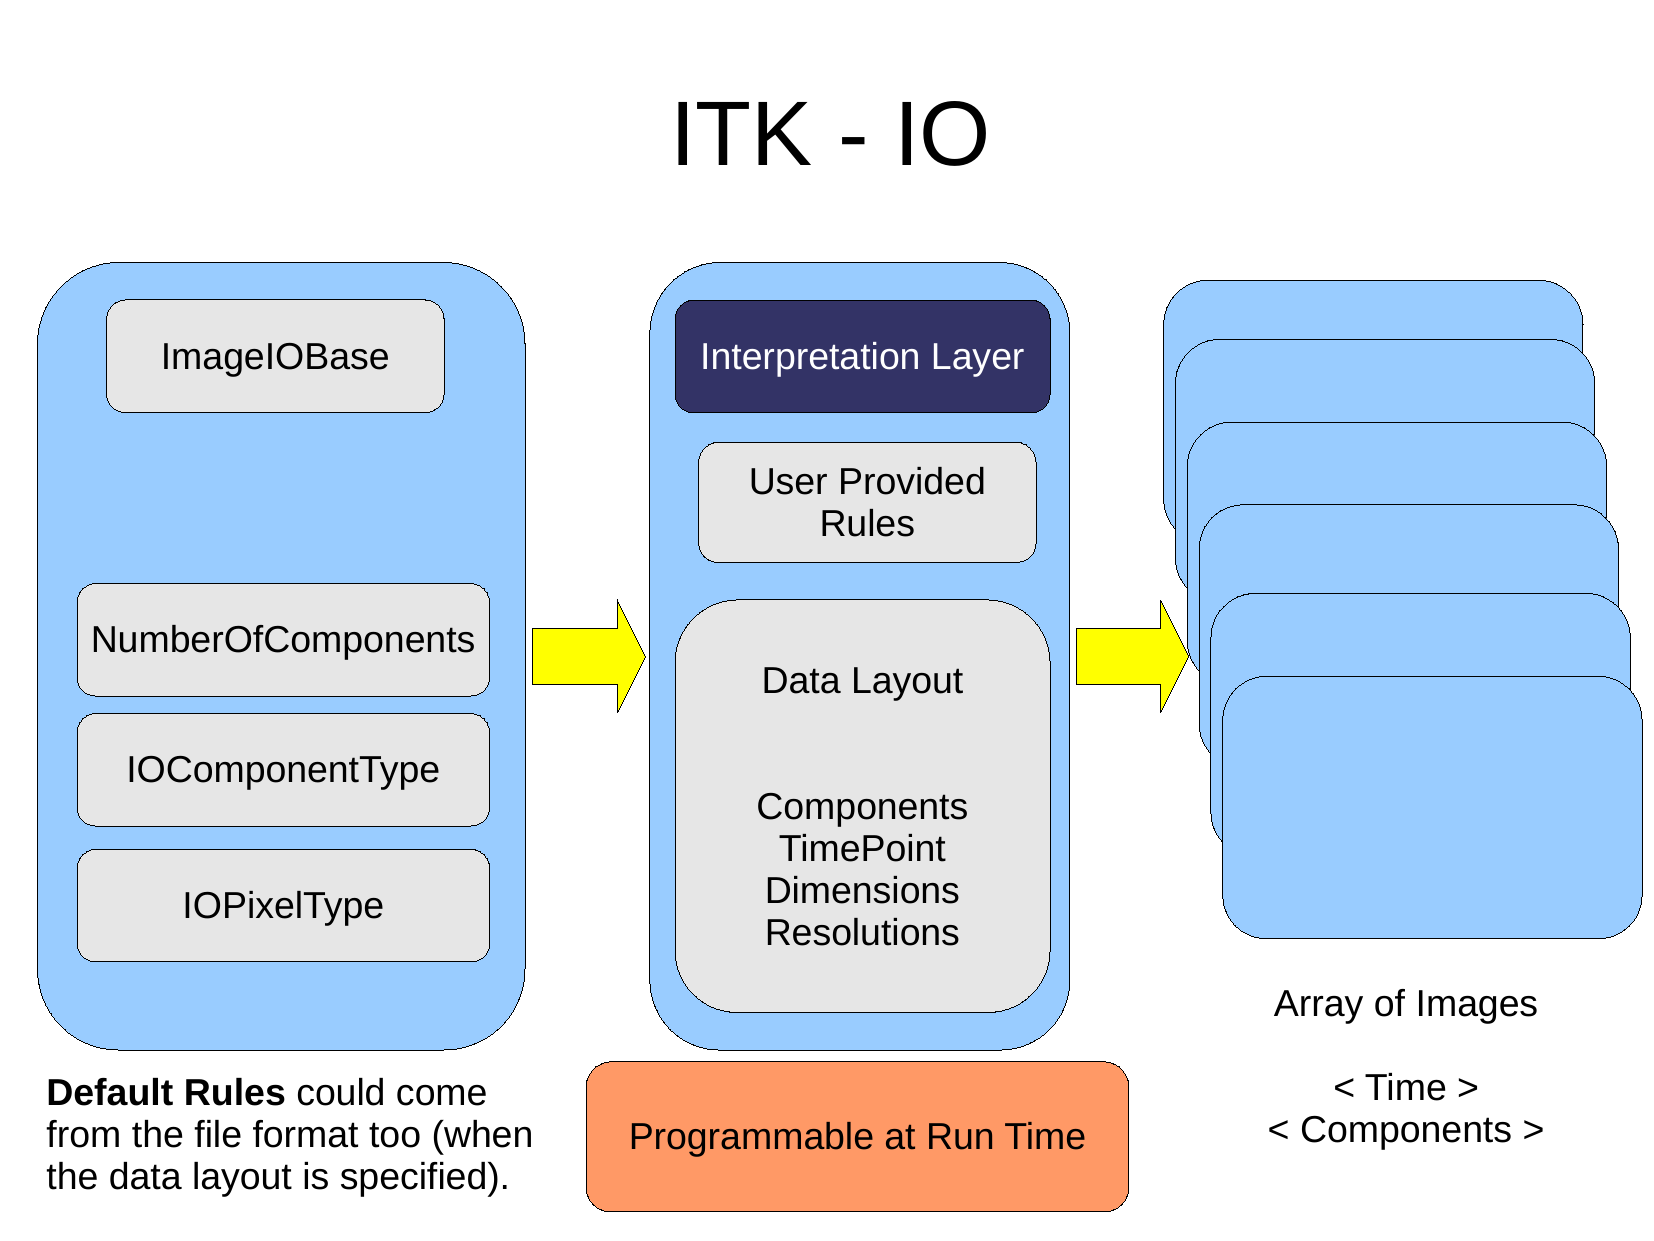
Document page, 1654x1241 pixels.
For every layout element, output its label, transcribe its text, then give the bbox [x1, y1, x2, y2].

text_box User Provided Rules [698, 442, 1037, 563]
text_box Array of Images < Time > < Components > [1200, 975, 1613, 1158]
text_box [649, 262, 1070, 1051]
text_box Default Rules could come from the file format too (when the data layout is specified). [31, 1063, 557, 1205]
text_box Interpretation Layer [675, 300, 1051, 413]
text_box Programmable at Run Time [586, 1061, 1129, 1212]
text_box [37, 262, 526, 1051]
text_box ImageIOBase [106, 299, 445, 413]
text_box [1076, 280, 1643, 939]
text_box Data Layout Components TimePoint Dimensions Resolutions [675, 599, 1051, 1013]
text_box NumberOfComponents [77, 583, 490, 697]
text_box IOComponentType [77, 713, 490, 827]
text_box [532, 599, 646, 713]
text_box IOPixelType [77, 849, 490, 962]
title ITK - IO [86, 37, 1576, 230]
